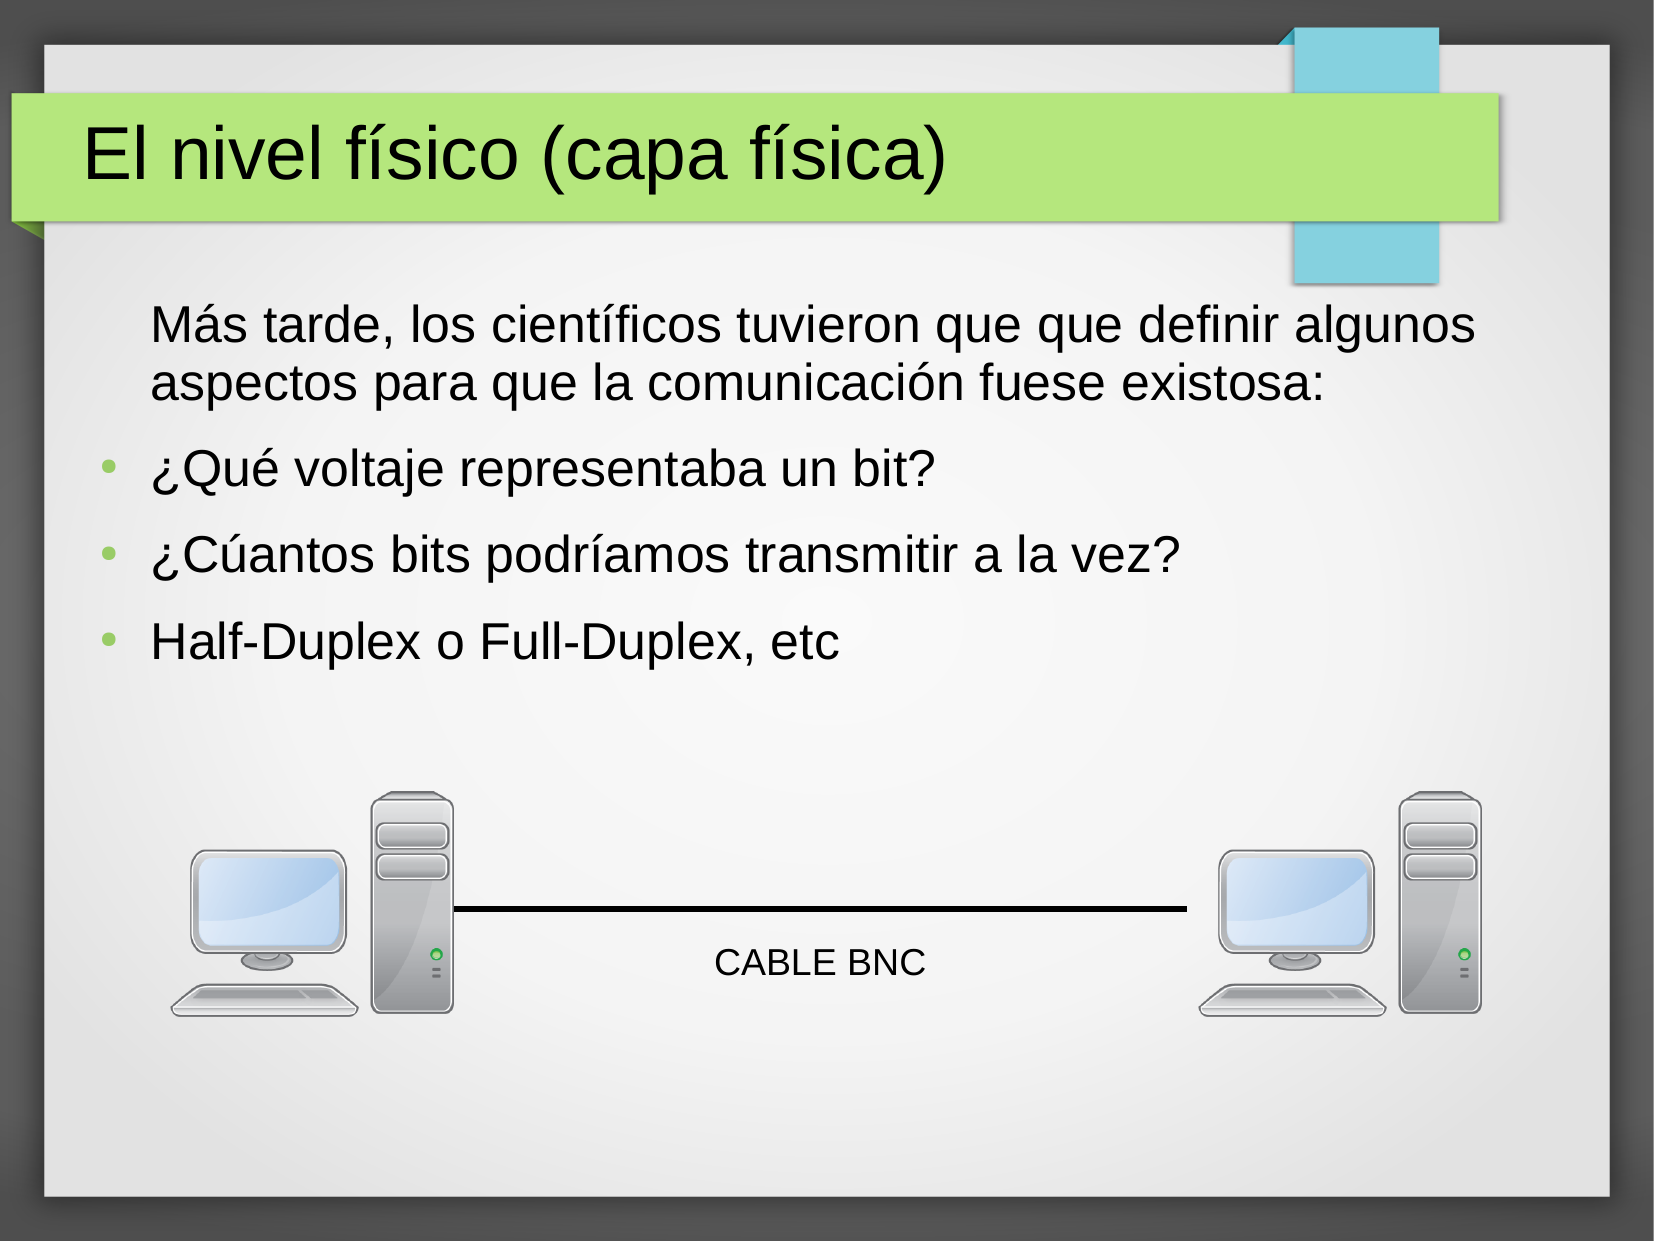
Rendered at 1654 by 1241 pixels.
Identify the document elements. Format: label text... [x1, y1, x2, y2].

picture [0, 0, 1654, 1241]
title El nivel físico (capa física) [82, 69, 1501, 238]
list Más tarde, los científicos tuvieron que que definir algunos aspectos para que la comunicación fuese existosa: ¿Qué voltaje representaba un bit? ¿Cúantos bits podríamos transmitir a la vez? Half-Duplex o Full-Duplex, etc [82, 295, 1571, 674]
